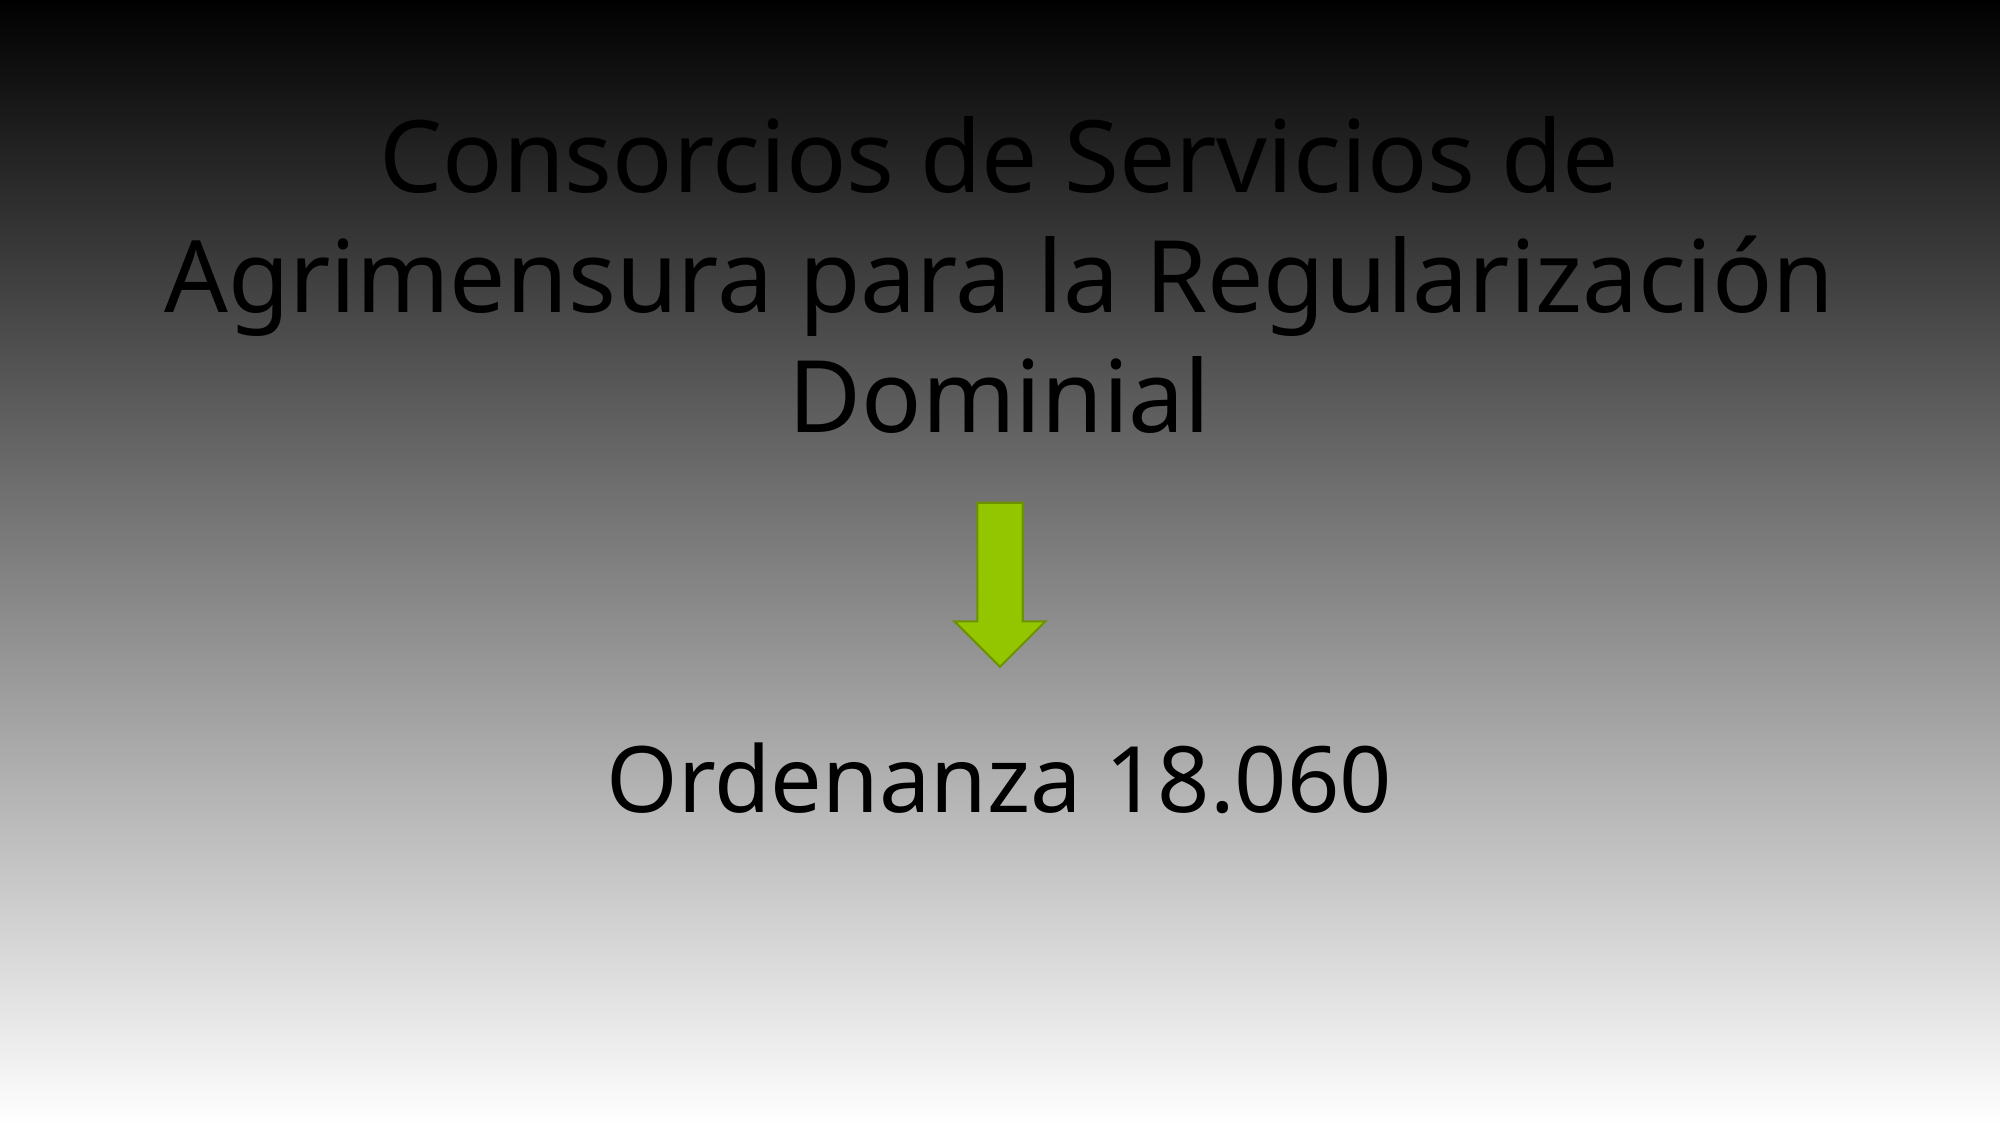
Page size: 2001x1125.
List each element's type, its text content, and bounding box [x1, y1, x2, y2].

title Consorcios de Servicios de Agrimensura para la Regularización Dominial [137, 163, 1863, 381]
text_box Ordenanza 18.060 [137, 666, 1863, 885]
text_box [954, 502, 1046, 667]
